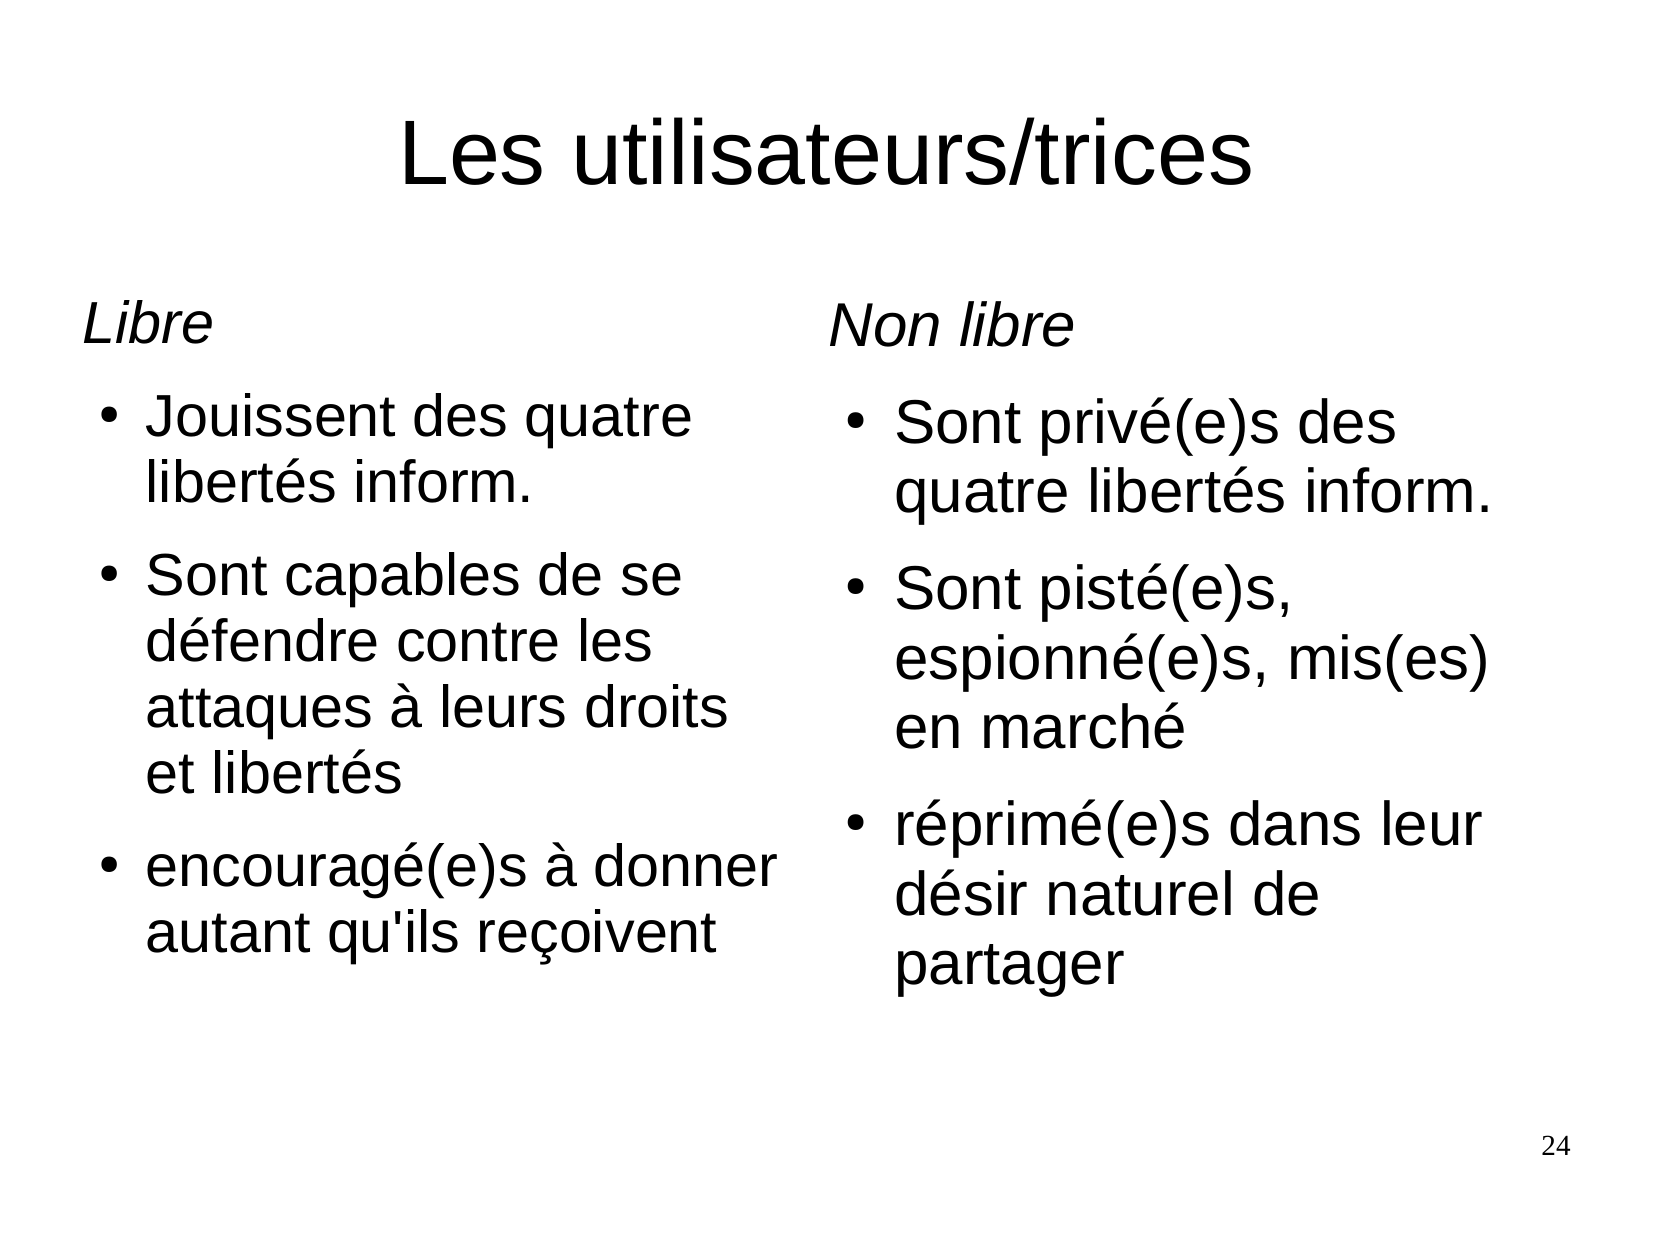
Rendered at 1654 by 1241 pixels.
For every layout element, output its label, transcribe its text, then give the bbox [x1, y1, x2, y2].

title Les utilisateurs/trices [82, 49, 1571, 257]
list Non libre Sont privé(e)s des quatre libertés inform. Sont pisté(e)s, espionné(e)s, mis(es) en marché réprimé(e)s dans leur désir naturel de partager [828, 290, 1539, 1010]
list Libre Jouissent des quatre libertés inform. Sont capables de se défendre contre les attaques à leurs droits et libertés encouragé(e)s à donner autant qu'ils reçoivent [82, 290, 793, 1010]
